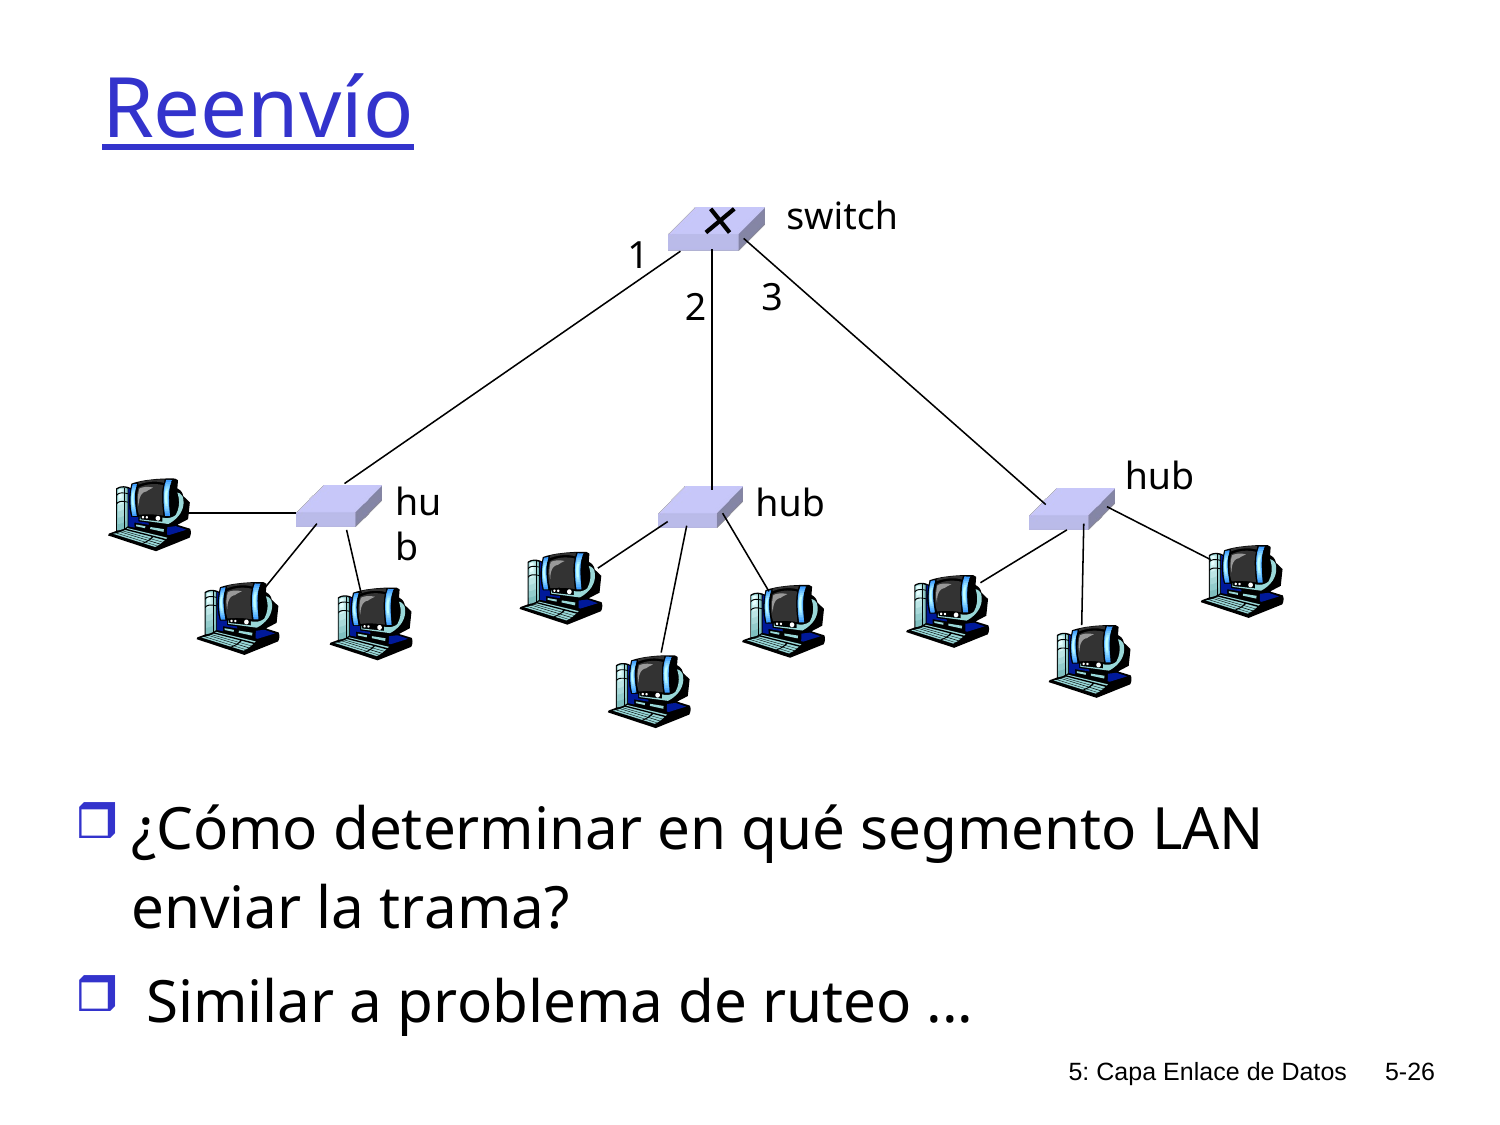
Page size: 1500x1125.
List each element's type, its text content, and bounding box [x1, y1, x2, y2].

picture [519, 551, 604, 625]
text_box [1029, 488, 1112, 530]
picture [196, 581, 281, 655]
picture [1200, 544, 1285, 618]
text_box 3 [746, 265, 798, 326]
text_box [658, 486, 740, 528]
text_box hub [380, 469, 474, 576]
text_box 2 [670, 275, 722, 337]
text_box [713, 207, 731, 217]
text_box hub [740, 471, 840, 533]
text_box [296, 485, 380, 527]
text_box hub [1110, 444, 1210, 505]
picture [108, 477, 193, 552]
title Reenvío [87, 23, 1363, 188]
picture [607, 654, 692, 729]
picture [329, 586, 414, 661]
text_box switch [771, 184, 914, 246]
picture [742, 584, 827, 658]
picture [1048, 624, 1133, 698]
picture [906, 574, 991, 648]
text_box 1 [612, 222, 664, 284]
list ¿Cómo determinar en qué segmento LAN enviar la trama? Similar a problema de ruteo ... [75, 787, 1388, 1013]
text_box [668, 207, 764, 250]
